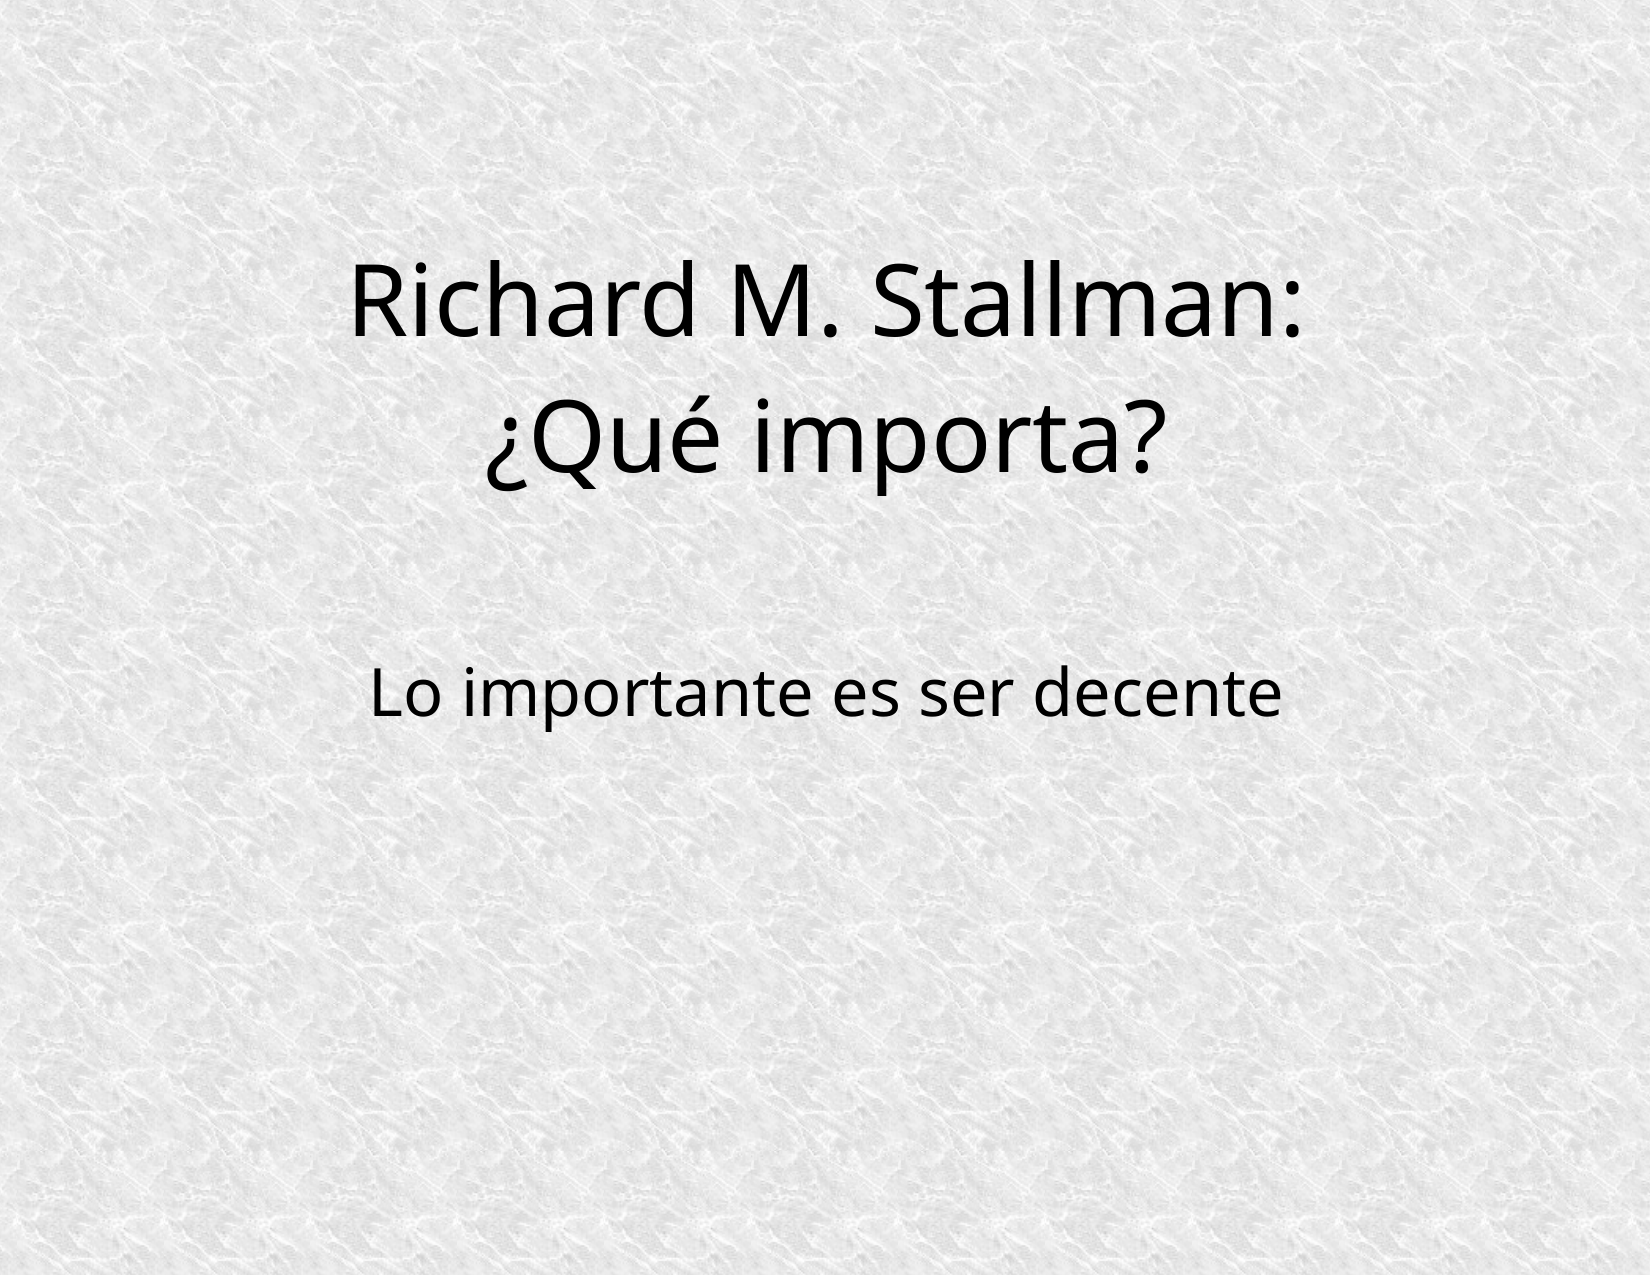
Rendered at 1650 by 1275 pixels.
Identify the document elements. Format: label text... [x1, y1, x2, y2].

text_box Lo importante es ser decente [236, 642, 1418, 739]
picture [0, 0, 1650, 1275]
text_box Richard M. Stallman: ¿Qué importa? [147, 236, 1506, 495]
